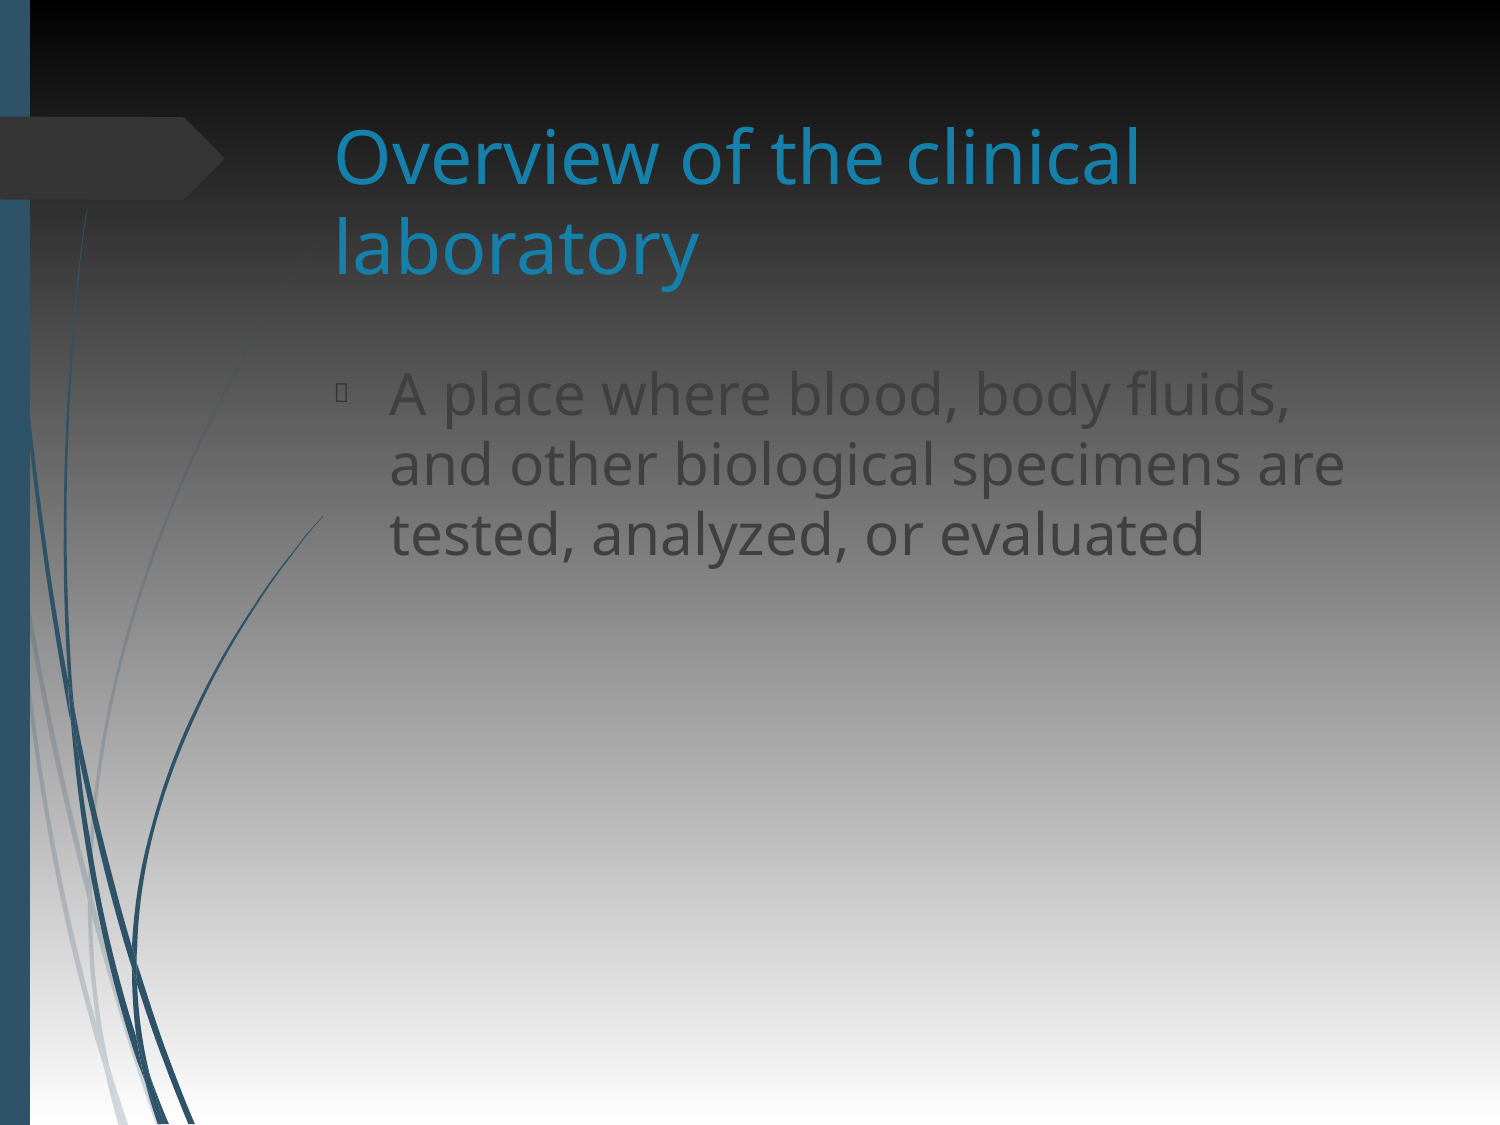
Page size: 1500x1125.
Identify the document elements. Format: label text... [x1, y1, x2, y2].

title Overview of the clinical laboratory [319, 102, 1400, 313]
list A place where blood, body fluids, and other biological specimens are tested, analyzed, or evaluated [318, 350, 1400, 970]
